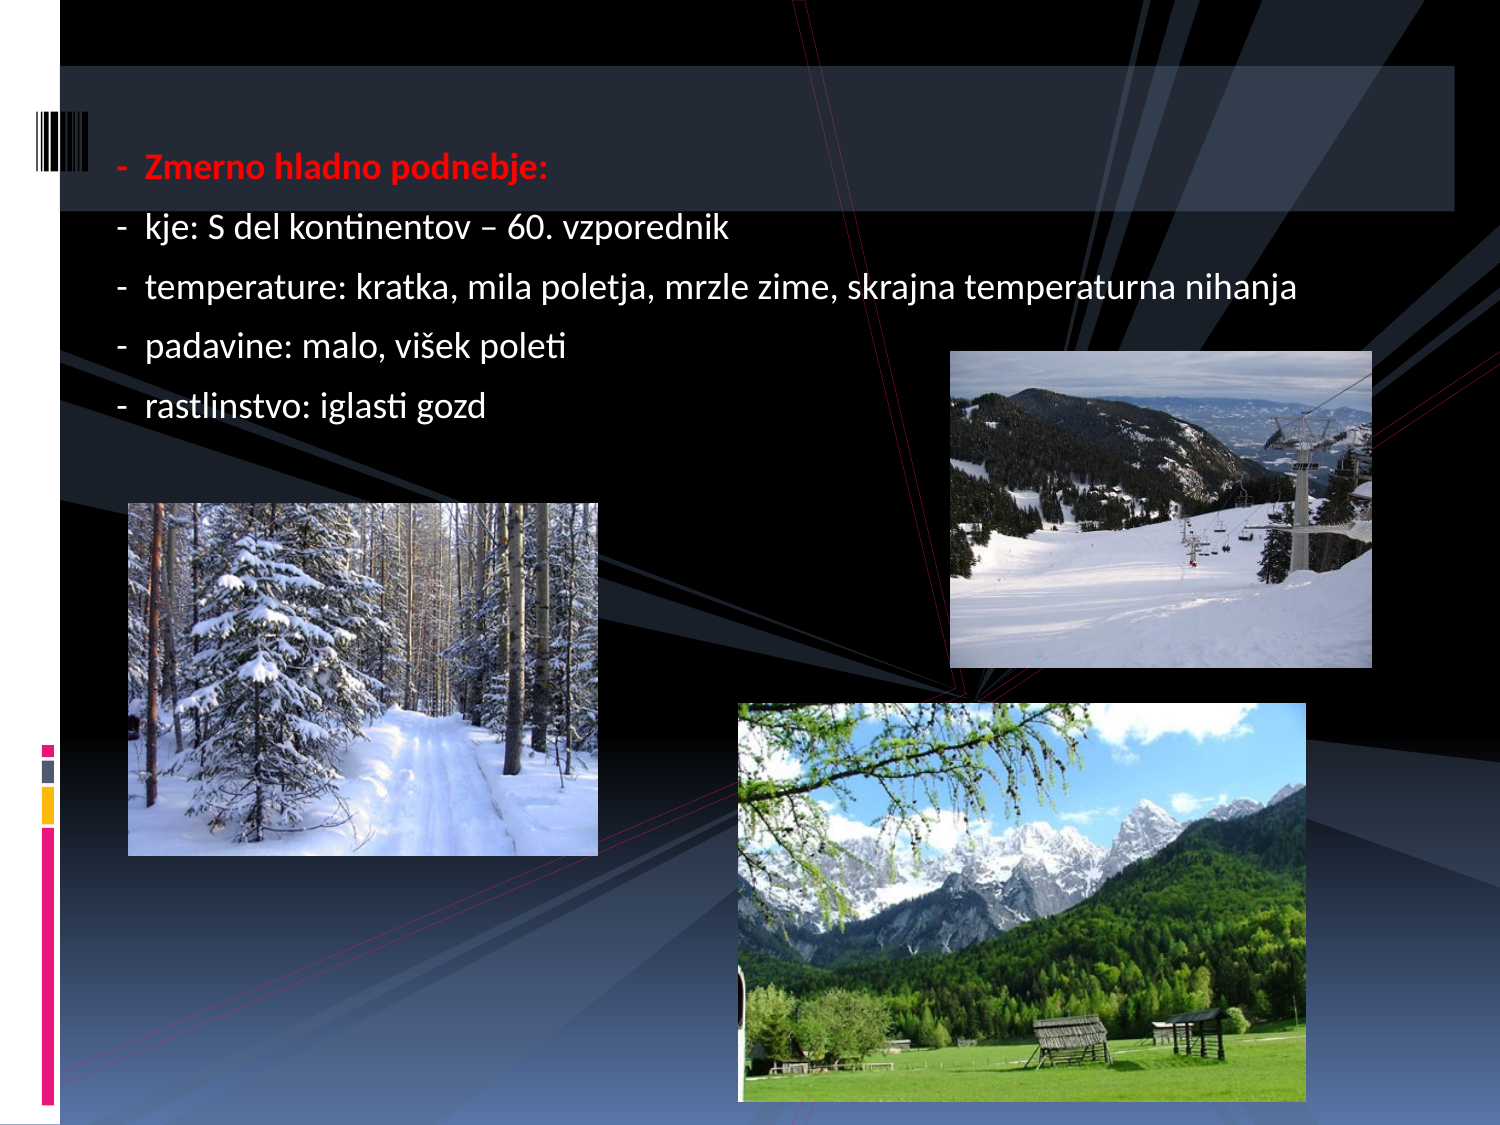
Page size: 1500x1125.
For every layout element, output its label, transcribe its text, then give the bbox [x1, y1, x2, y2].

picture [738, 703, 1306, 1102]
list - Zmerno hladno podnebje: - kje: S del kontinentov – 60. vzporednik - temperature: kratka, mila poletja, mrzle zime, skrajna temperaturna nihanja - padavine: malo, višek poleti - rastlinstvo: iglasti gozd [93, 70, 1454, 1020]
picture [950, 351, 1372, 668]
picture [128, 503, 598, 856]
